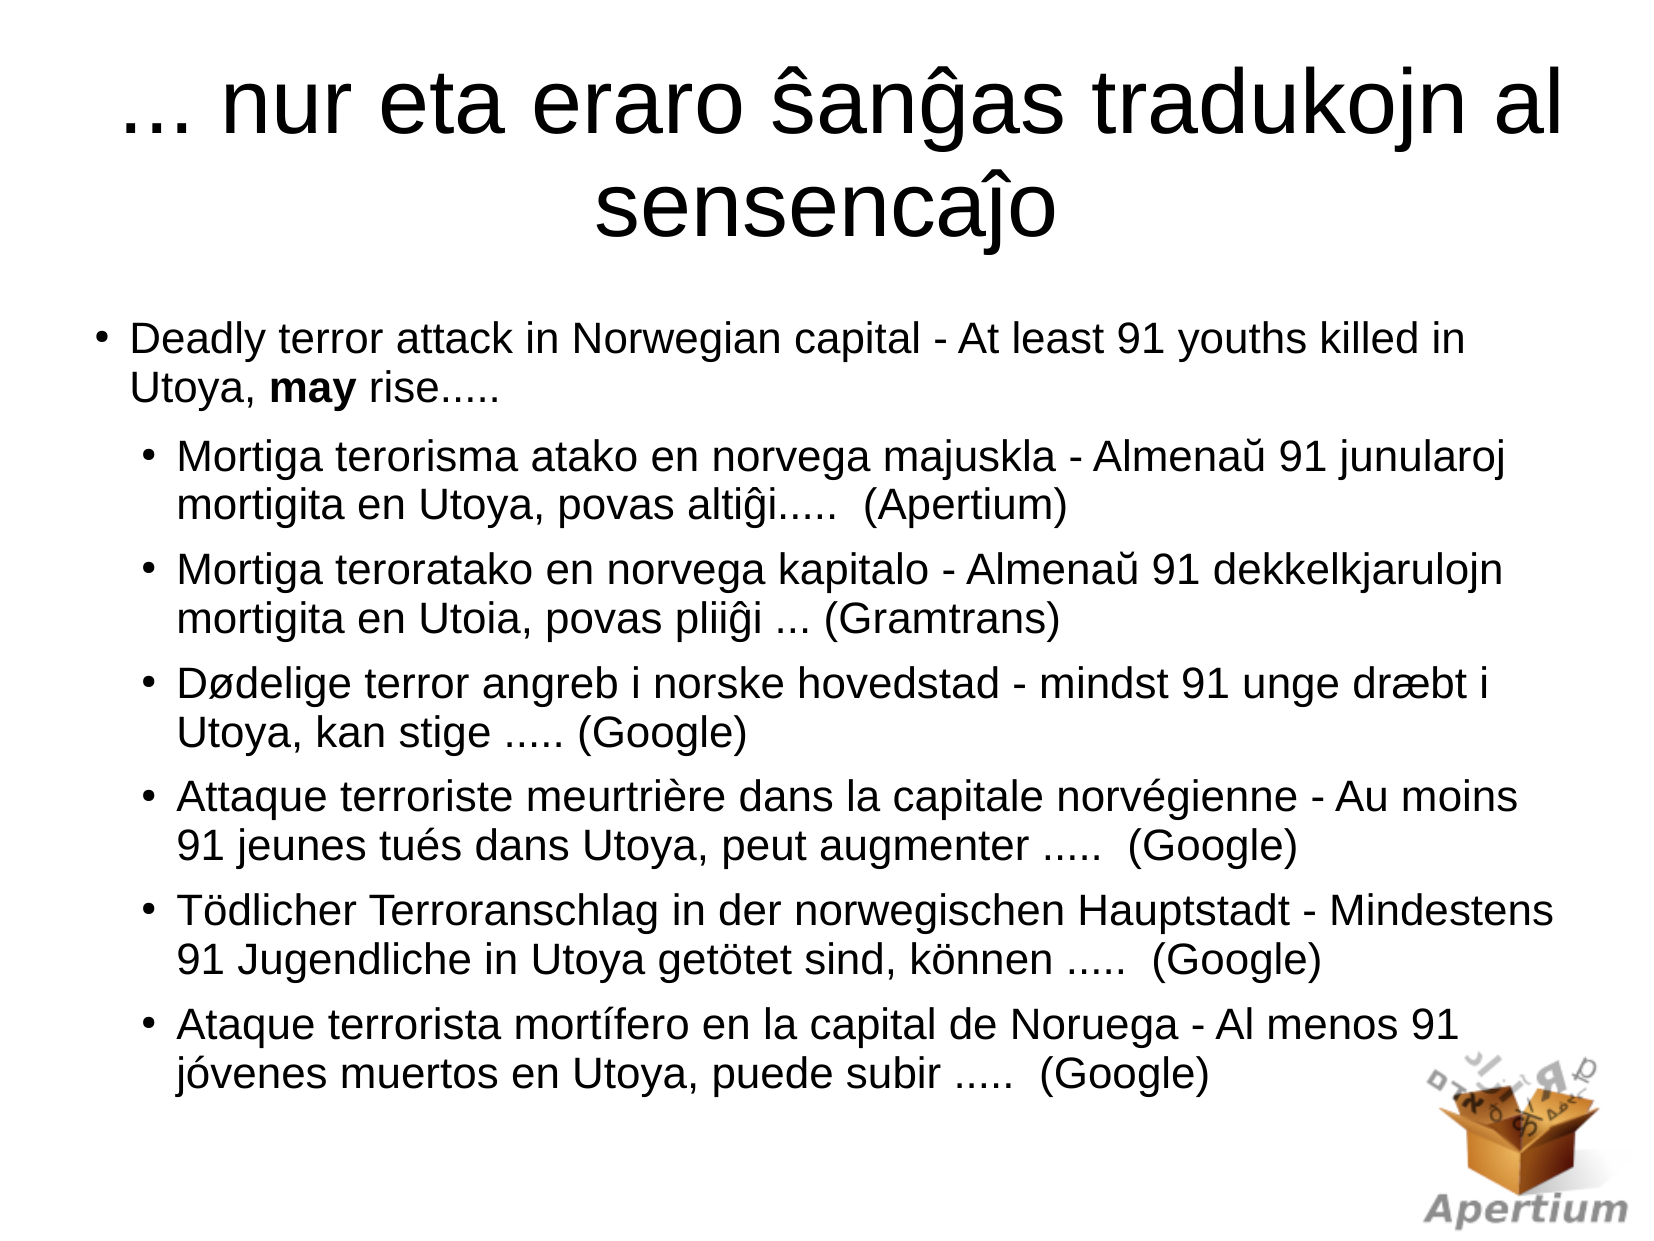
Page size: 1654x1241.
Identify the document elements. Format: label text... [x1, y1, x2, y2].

title ... nur eta eraro ŝanĝas tradukojn al sensencaĵo [82, 50, 1571, 256]
picture [1417, 1033, 1633, 1241]
list Deadly terror attack in Norwegian capital - At least 91 youths killed in Utoya, may rise..... Mortiga terorisma atako en norvega majuskla - Almenaŭ 91 junularoj mortigita en Utoya, povas altiĝi..... (Apertium) Mortiga teroratako en norvega kapitalo - Almenaŭ 91 dekkelkjarulojn mortigita en Utoia, povas pliiĝi ... (Gramtrans) Dødelige terror angreb i norske hovedstad - mindst 91 unge dræbt i Utoya, kan stige ..... (Google) Attaque terroriste meurtrière dans la capitale norvégienne - Au moins 91 jeunes tués dans Utoya, peut augmenter ..... (Google) Tödlicher Terroranschlag in der norwegischen Hauptstadt - Mindestens 91 Jugendliche in Utoya getötet sind, können ..... (Google) Ataque terrorista mortífero en la capital de Noruega - Al menos 91 jóvenes muertos en Utoya, puede subir ..... (Google) [82, 313, 1571, 1133]
